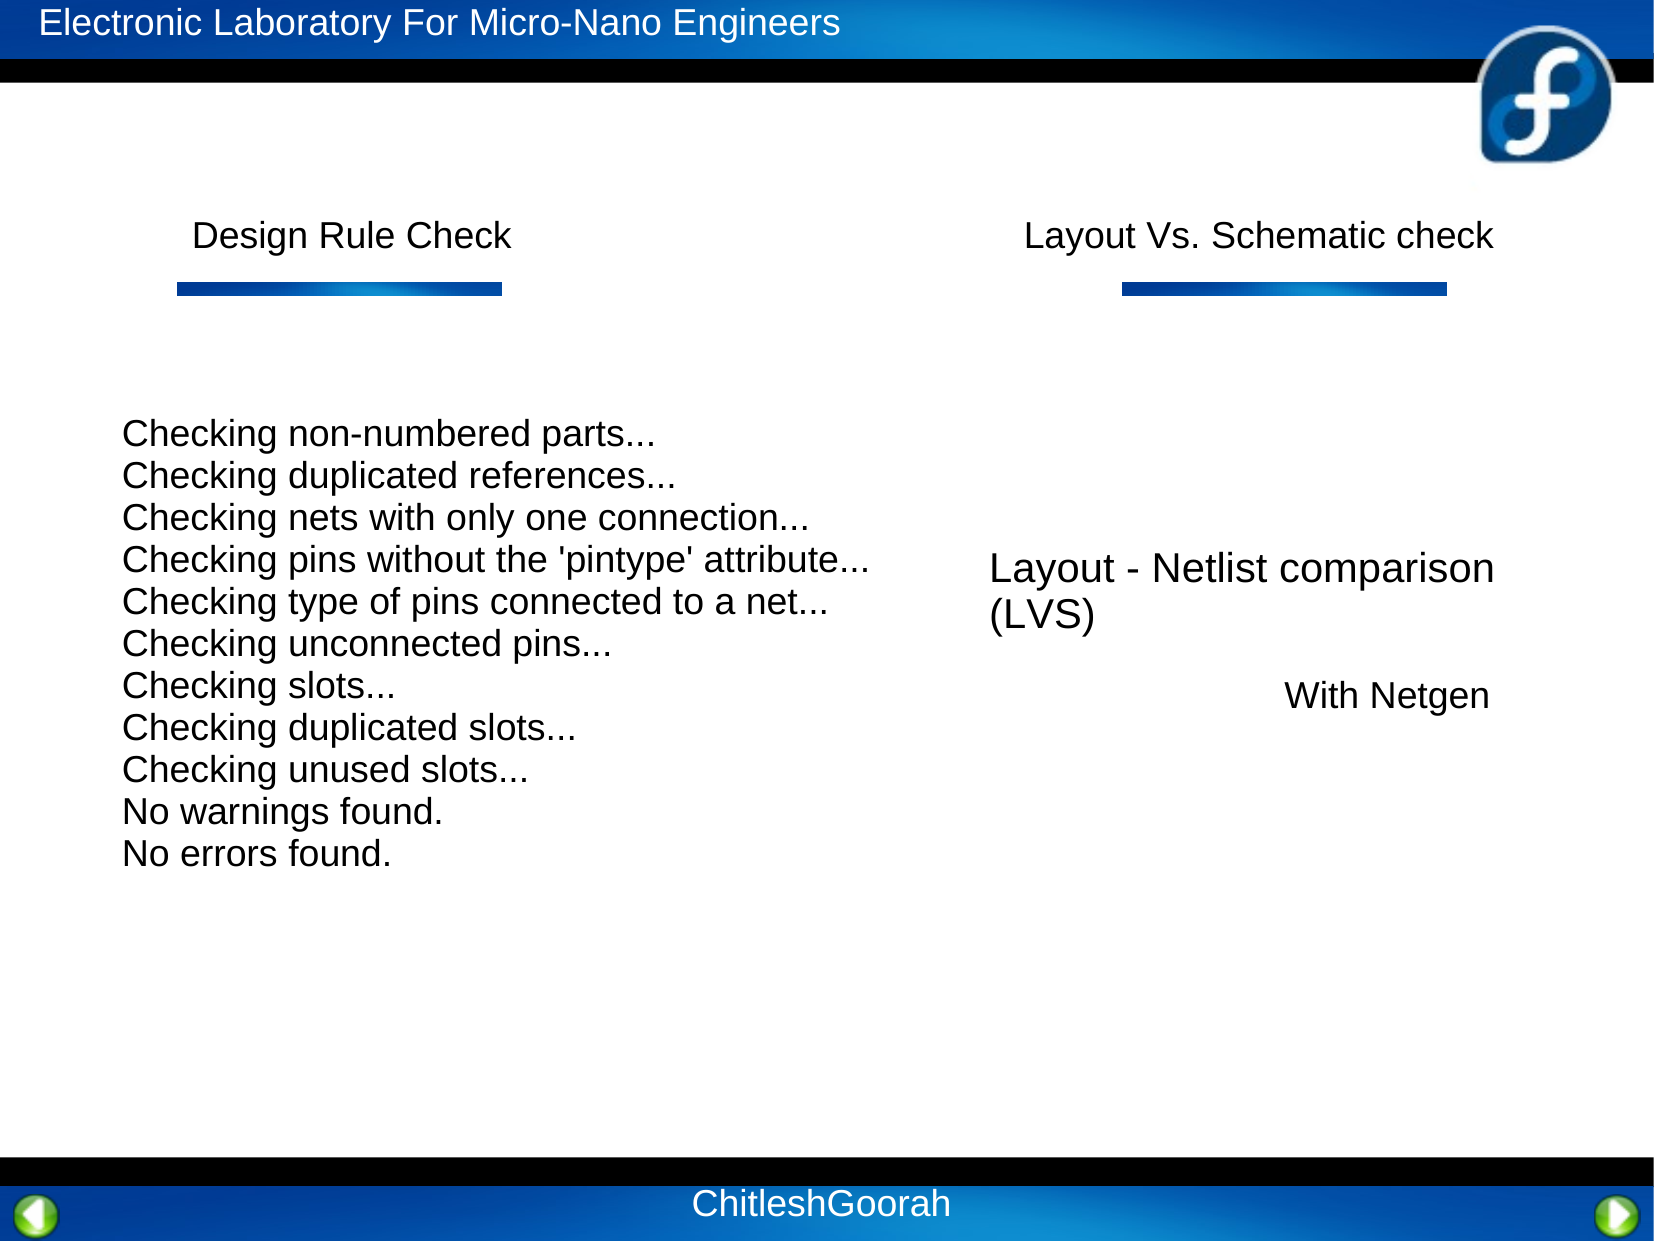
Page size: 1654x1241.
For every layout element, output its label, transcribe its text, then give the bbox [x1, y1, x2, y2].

text_box Checking non-numbered parts... Checking duplicated references... Checking nets with only one connection... Checking pins without the 'pintype' attribute... Checking type of pins connected to a net... Checking unconnected pins... Checking slots... Checking duplicated slots... Checking unused slots... No warnings found. No errors found. [107, 405, 886, 1034]
picture [1122, 282, 1447, 296]
picture [914, 1206, 924, 1210]
text_box Layout - Netlist comparison (LVS) [974, 537, 1619, 677]
picture [177, 282, 502, 296]
picture [936, 1198, 945, 1213]
text_box With Netgen [1269, 667, 1506, 739]
picture [0, 0, 1654, 266]
picture [0, 1186, 1654, 1241]
text_box Layout Vs. Schematic check [1009, 206, 1536, 278]
text_box Design Rule Check [177, 206, 527, 278]
